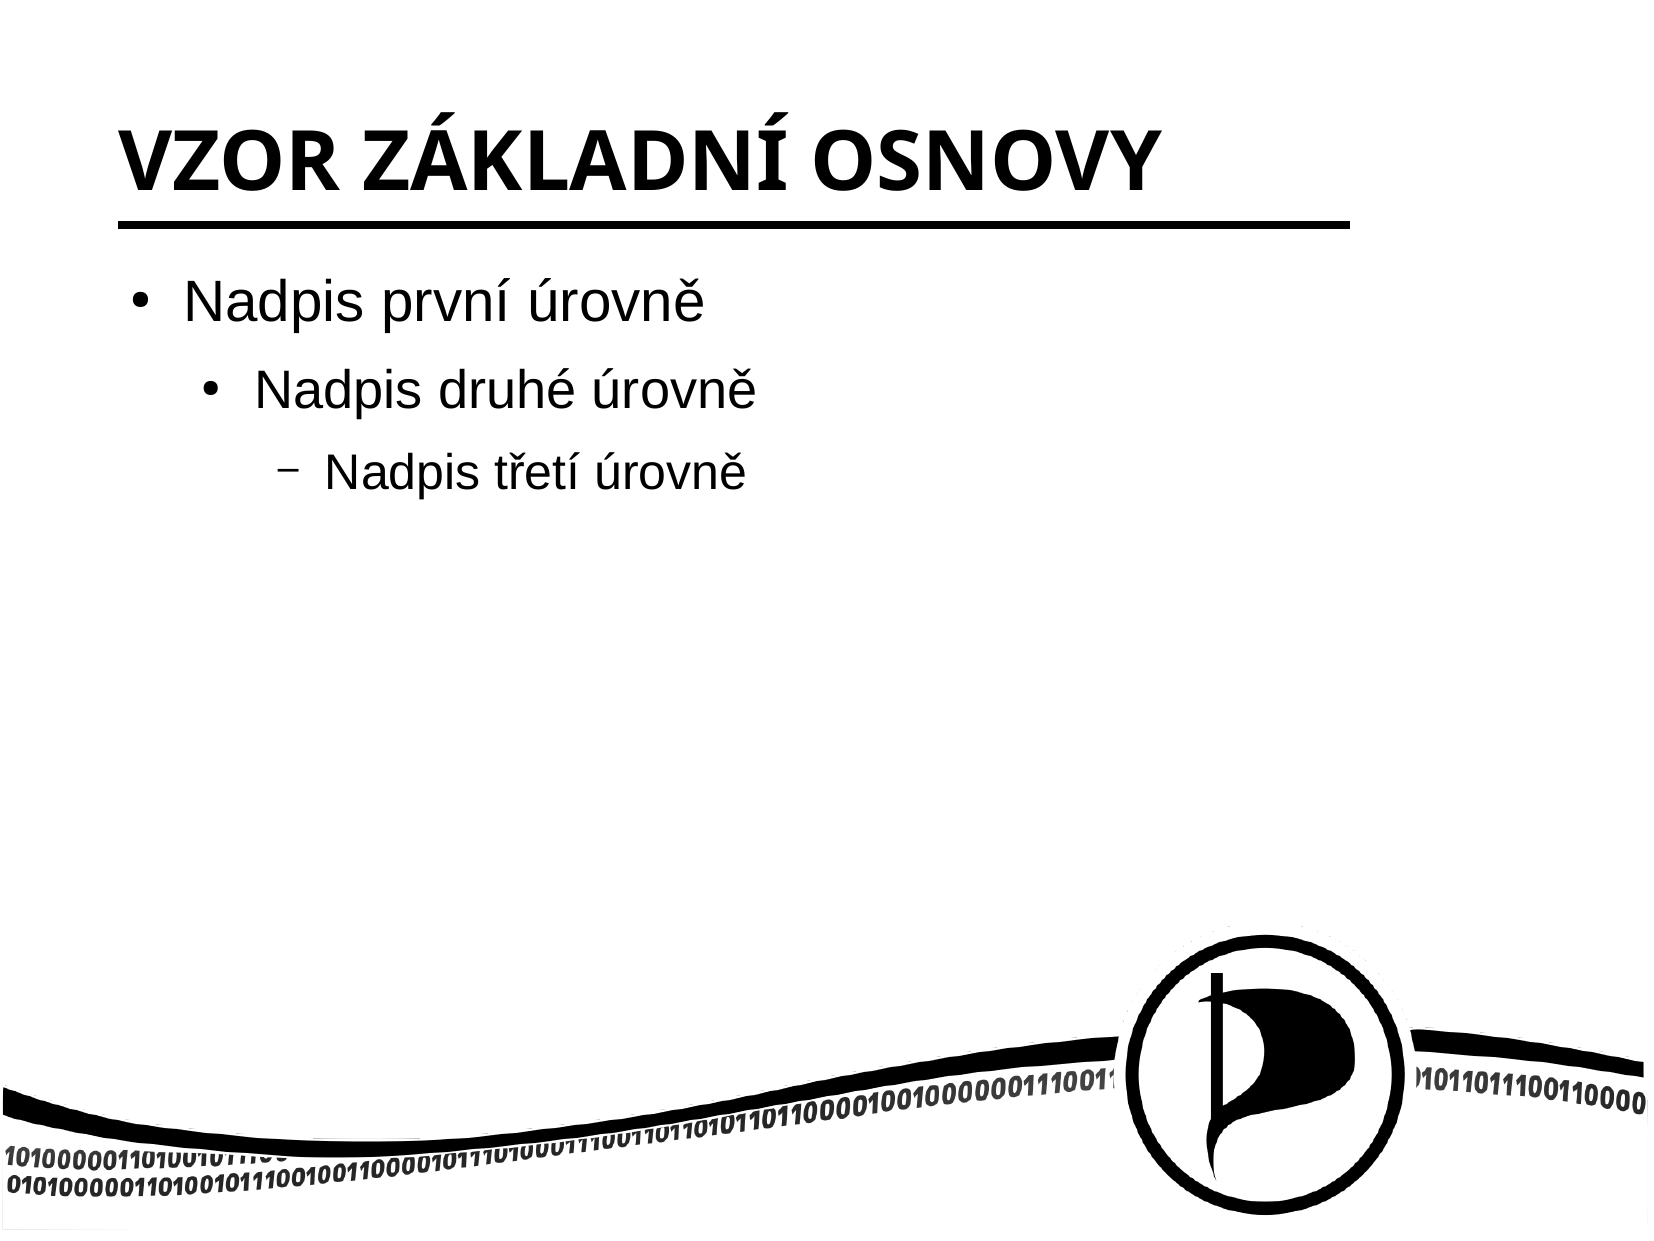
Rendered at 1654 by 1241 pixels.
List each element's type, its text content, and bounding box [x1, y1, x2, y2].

picture [0, 922, 1648, 1230]
list Nadpis první úrovně Nadpis druhé úrovně Nadpis třetí úrovně [112, 268, 1576, 1088]
title VZOR ZÁKLADNÍ OSNOVY [118, 22, 1576, 216]
